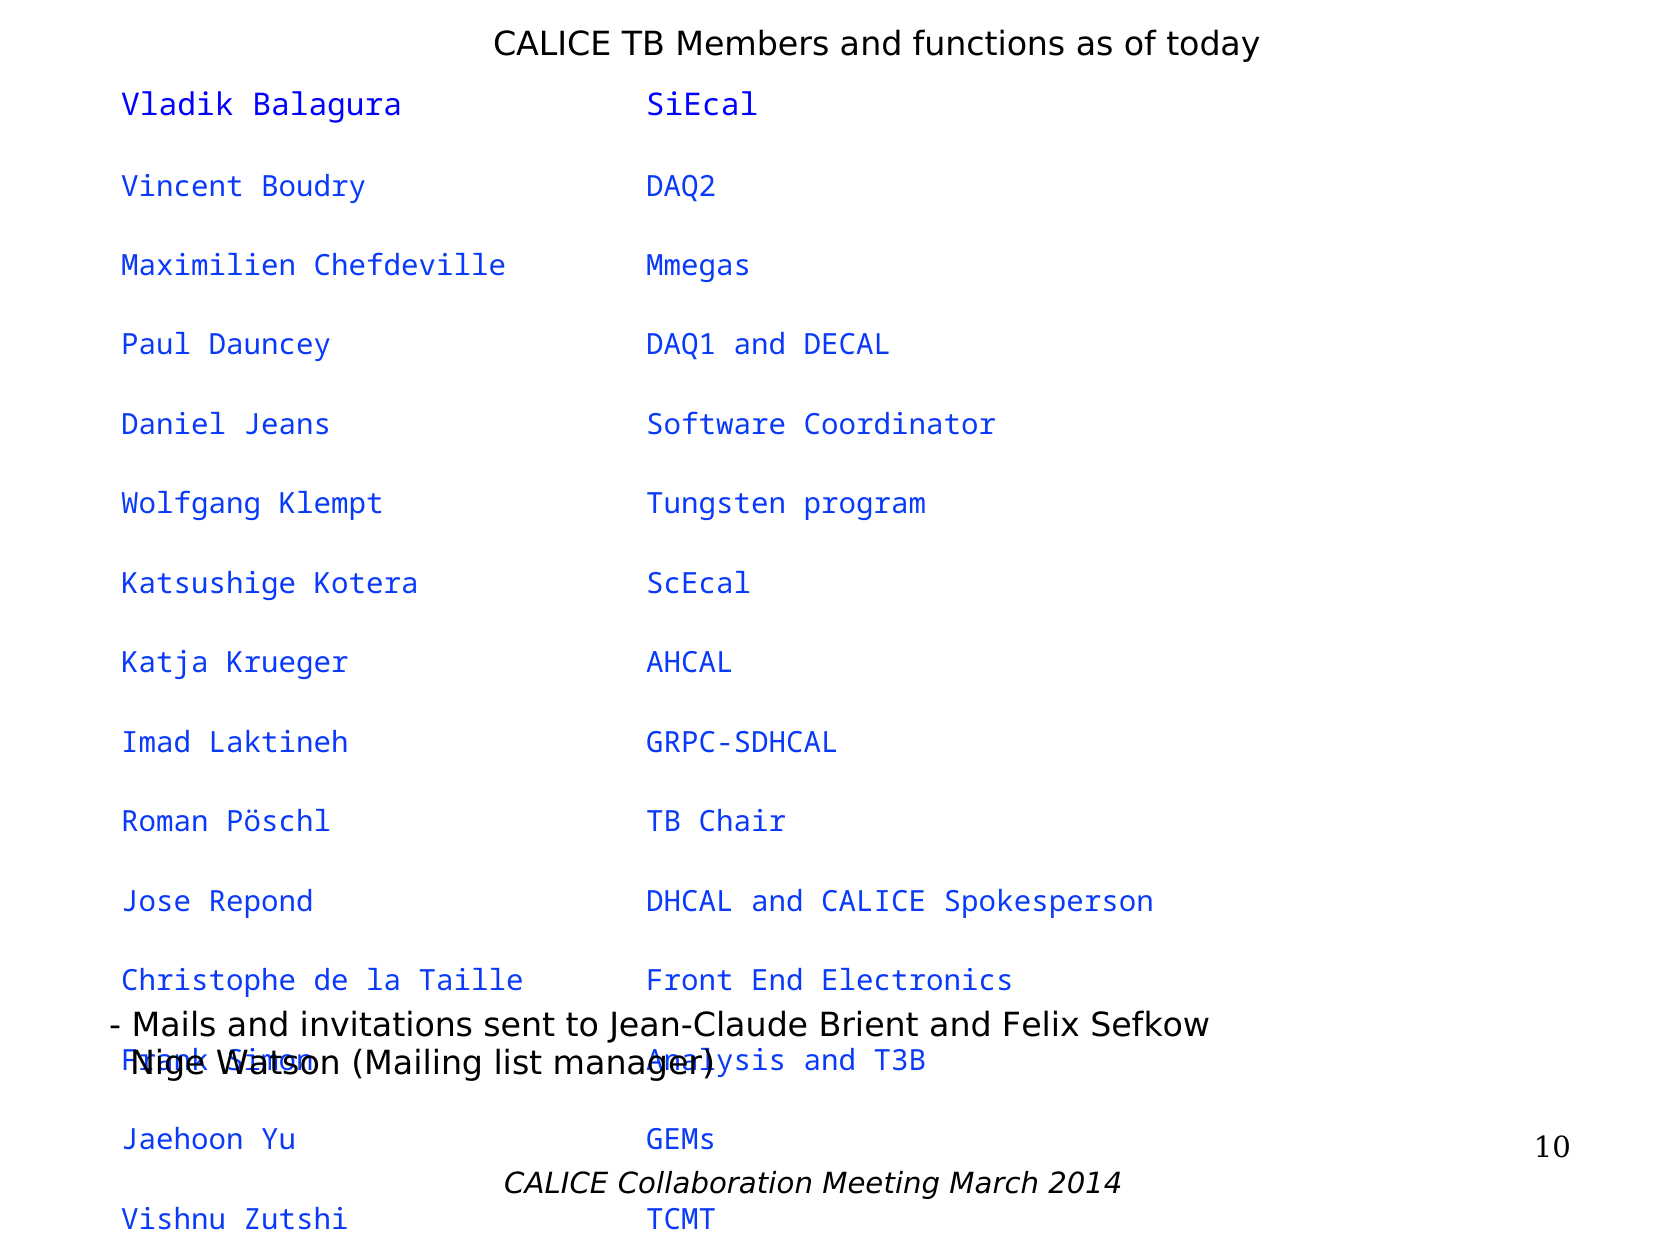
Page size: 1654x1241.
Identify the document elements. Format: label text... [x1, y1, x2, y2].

text_box CALICE TB Members and functions as of today [478, 17, 1280, 72]
text_box - Mails and invitations sent to Jean-Claude Brient and Felix Sefkow Nige Watson (Mailing list manager) [94, 998, 1227, 1091]
text_box Vladik Balagura SiEcal Vincent Boudry DAQ2 Maximilien Chefdeville Mmegas Paul Dauncey DAQ1 and DECAL Daniel Jeans Software Coordinator Wolfgang Klempt Tungsten program Katsushige Kotera ScEcal Katja Krueger AHCAL Imad Laktineh GRPC-SDHCAL Roman Pöschl TB Chair Jose Repond DHCAL and CALICE Spokesperson Christophe de la Taille Front End Electronics Frank Simon Analysis and T3B Jaehoon Yu GEMs Vishnu Zutshi TCMT [106, 74, 1583, 1034]
